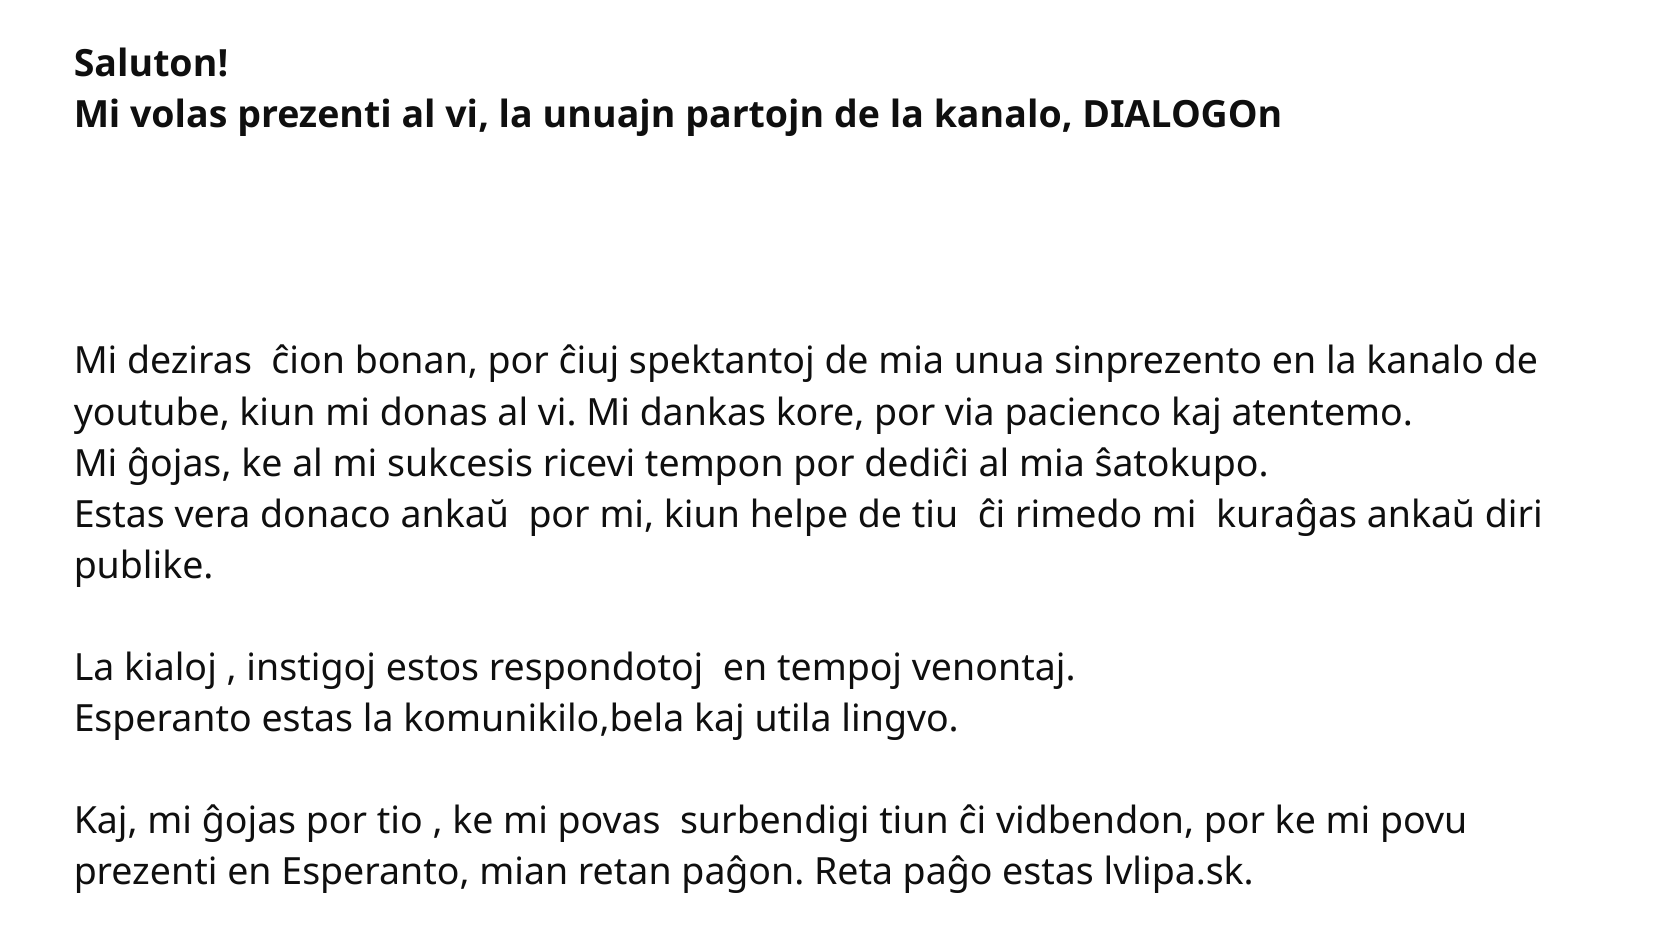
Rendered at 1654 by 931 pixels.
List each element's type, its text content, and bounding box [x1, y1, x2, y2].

text_box Saluton! Mi volas prezenti al vi, la unuajn partojn de la kanalo, DIALOGOn Mi deziras ĉion bonan, por ĉiuj spektantoj de mia unua sinprezento en la kanalo de youtube, kiun mi donas al vi. Mi dankas kore, por via pacienco kaj atentemo. Mi ĝojas, ke al mi sukcesis ricevi tempon por dediĉi al mia ŝatokupo. Estas vera donaco ankaŭ por mi, kiun helpe de tiu ĉi rimedo mi kuraĝas ankaŭ diri publike. La kialoj , instigoj estos respondotoj en tempoj venontaj. Esperanto estas la komunikilo,bela kaj utila lingvo. Kaj, mi ĝojas por tio , ke mi povas surbendigi tiun ĉi vidbendon, por ke mi povu prezenti en Esperanto, mian retan paĝon. Reta paĝo estas lvlipa.sk. Kaj ke mi povas prezenti intencojn por la sincera dialogo. [59, 29, 1625, 886]
